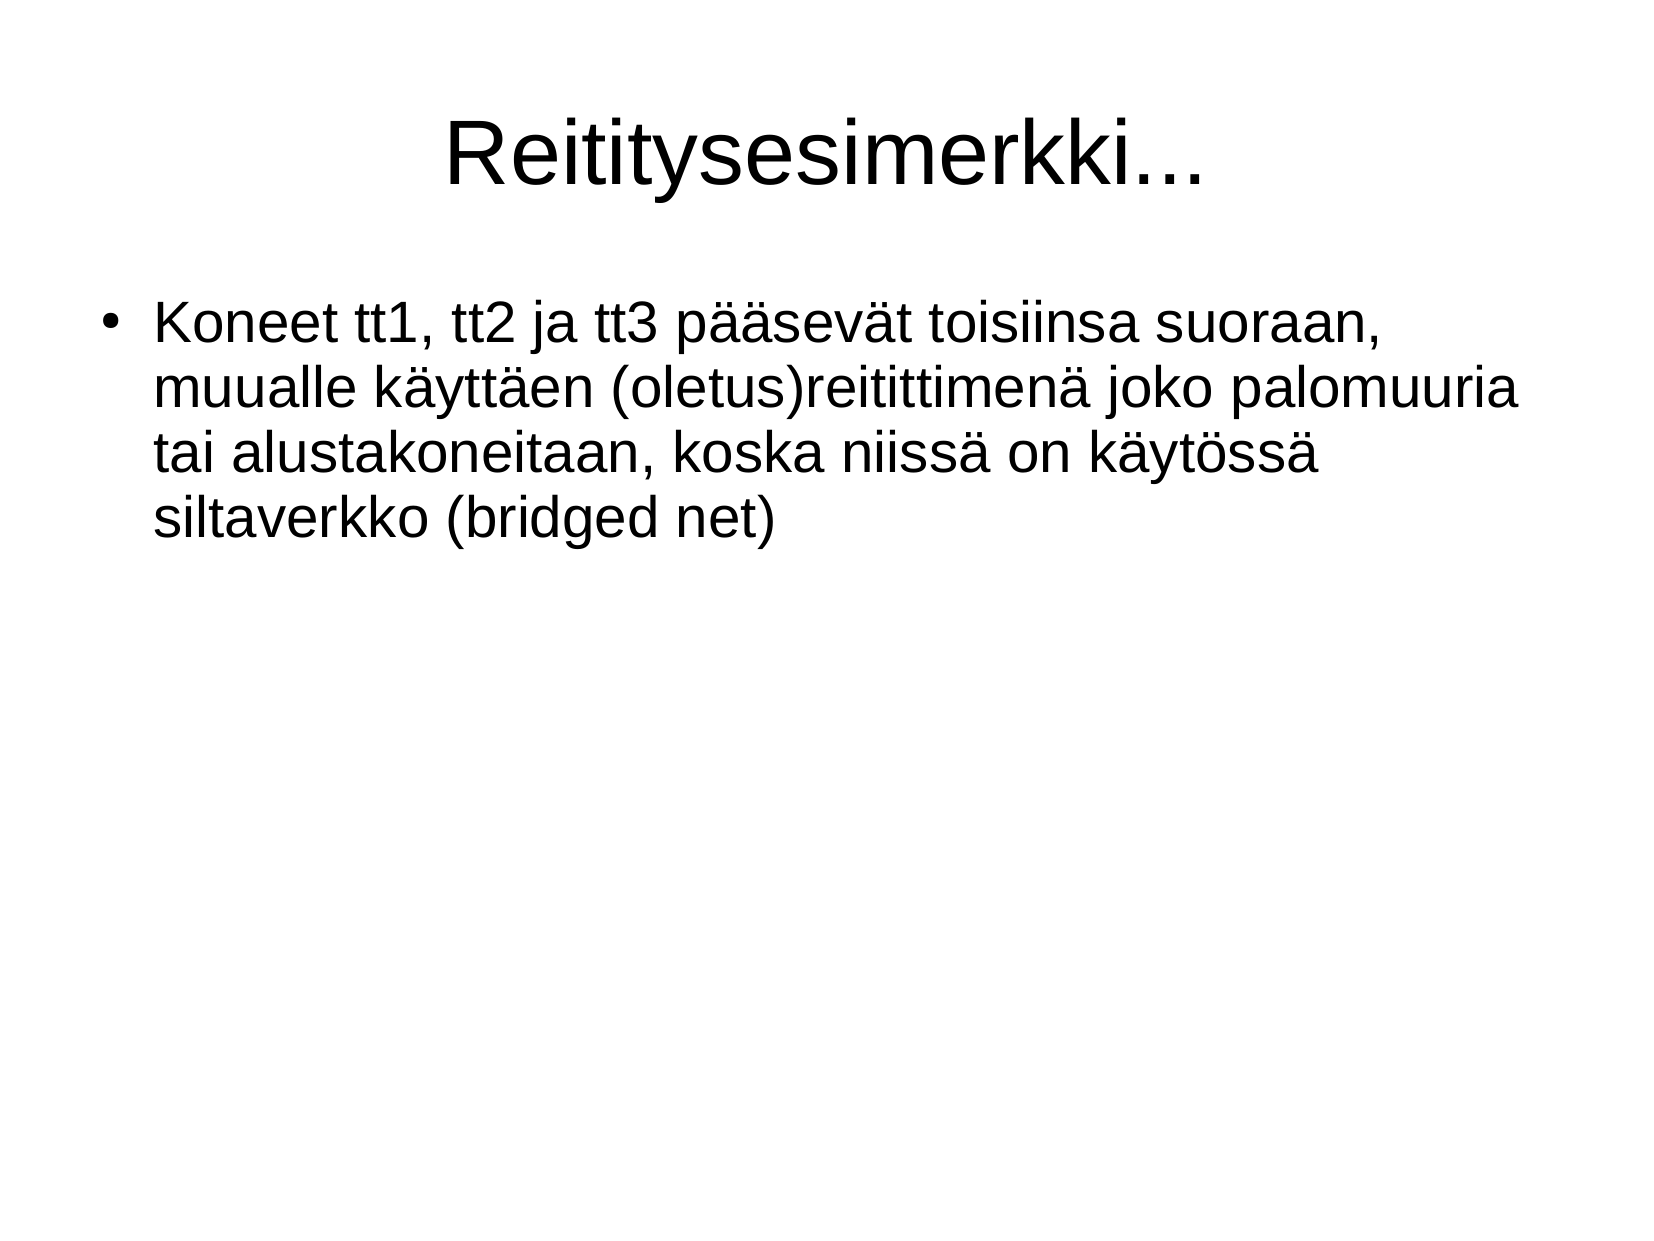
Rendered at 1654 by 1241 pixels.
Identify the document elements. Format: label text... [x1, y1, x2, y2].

list Koneet tt1, tt2 ja tt3 pääsevät toisiinsa suoraan, muualle käyttäen (oletus)reitittimenä joko palomuuria tai alustakoneitaan, koska niissä on käytössä siltaverkko (bridged net) [82, 290, 1571, 1010]
title Reititysesimerkki... [82, 49, 1571, 257]
